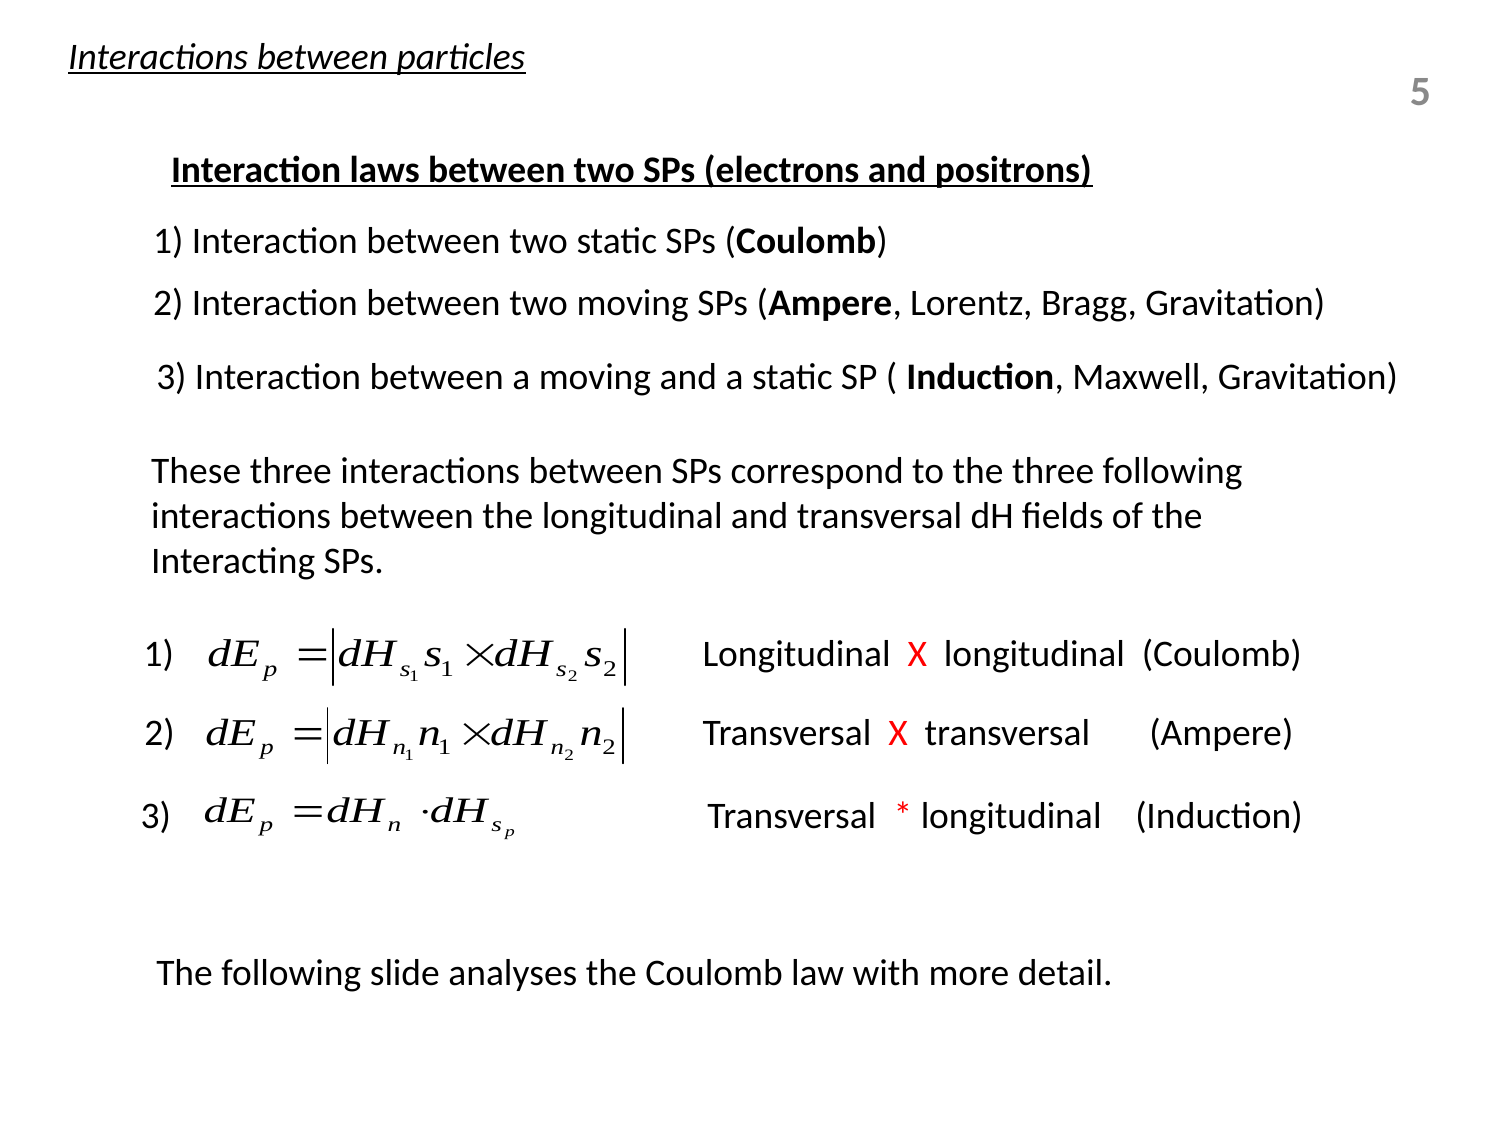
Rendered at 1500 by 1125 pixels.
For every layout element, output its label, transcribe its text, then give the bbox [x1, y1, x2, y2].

text_box Transversal * longitudinal (Induction) [692, 783, 1327, 845]
text_box 2) Interaction between two moving SPs (Ampere, Lorentz, Bragg, Gravitation) [138, 270, 1388, 332]
text_box Interaction laws between two SPs (electrons and positrons) [156, 137, 1130, 198]
text_box 2) [129, 700, 191, 762]
text_box 1) [128, 621, 190, 683]
text_box 3) Interaction between a moving and a static SP ( Induction, Maxwell, Gravitation) [141, 344, 1483, 406]
text_box 3) [125, 783, 187, 845]
text_box The following slide analyses the Coulomb law with more detail. [141, 940, 1155, 1002]
text_box These three interactions between SPs correspond to the three following interactions between the longitudinal and transversal dH fields of the Interacting SPs. [136, 438, 1308, 590]
text_box Interactions between particles [53, 24, 562, 85]
chart [198, 700, 636, 771]
chart [196, 786, 529, 847]
text_box [1394, 56, 1456, 117]
text_box Longitudinal X longitudinal (Coulomb) [687, 621, 1326, 683]
text_box 1) Interaction between two static SPs (Coulomb) [138, 208, 939, 269]
text_box Transversal X transversal (Ampere) [687, 700, 1316, 762]
chart [200, 621, 638, 693]
